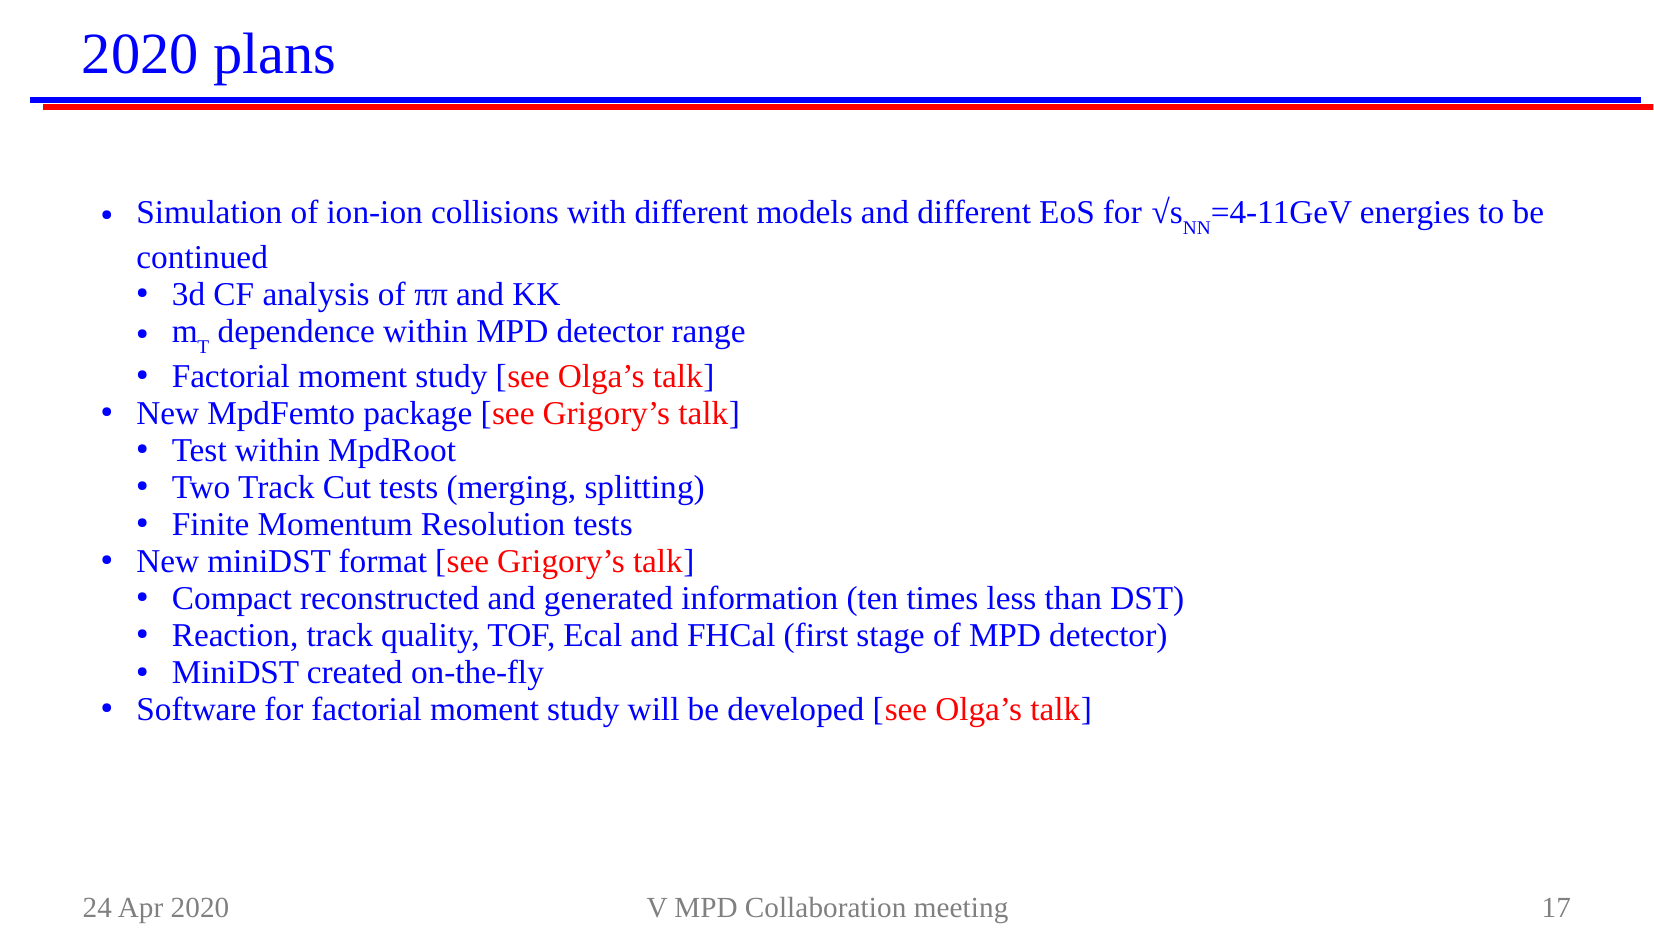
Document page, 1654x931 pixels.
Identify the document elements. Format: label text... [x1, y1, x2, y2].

title 2020 plans [81, 7, 1570, 91]
text_box Simulation of ion-ion collisions with different models and different EoS for √sNN=4-11GeV energies to be continued 3d CF analysis of ππ and KK mT dependence within MPD detector range Factorial moment study [see Olga’s talk] New MpdFemto package [see Grigory’s talk] Test within MpdRoot Two Track Cut tests (merging, splitting) Finite Momentum Resolution tests New miniDST format [see Grigory’s talk] Compact reconstructed and generated information (ten times less than DST) Reaction, track quality, TOF, Ecal and FHCal (first stage of MPD detector) MiniDST created on-the-fly Software for factorial moment study will be developed [see Olga’s talk] [86, 186, 1597, 814]
